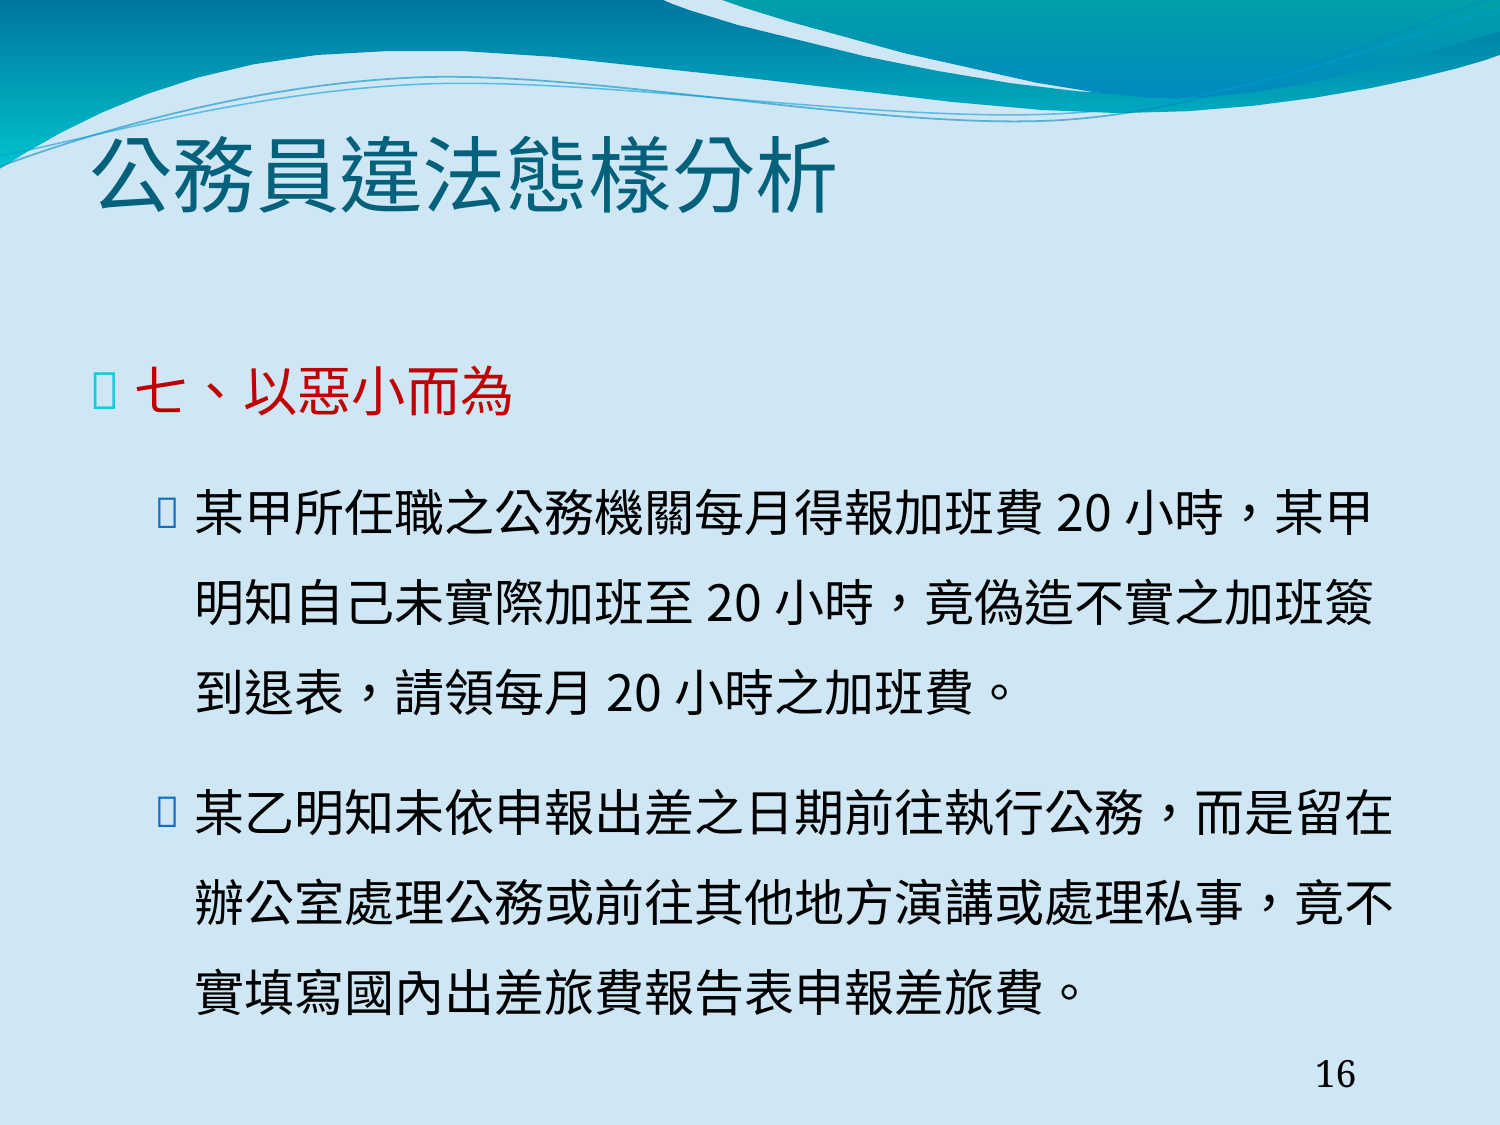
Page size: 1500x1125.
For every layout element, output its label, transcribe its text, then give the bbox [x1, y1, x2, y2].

slide_number <編號> [1299, 1042, 1425, 1103]
title 公務員違法態樣分析 [75, 115, 1425, 303]
list 七、以惡小而為 某甲所任職之公務機關每月得報加班費20小時，某甲明知自己未實際加班至20小時，竟偽造不實之加班簽到退表，請領每月20小時之加班費。 某乙明知未依申報出差之日期前往執行公務，而是留在辦公室處理公務或前往其他地方演講或處理私事，竟不實填寫國內出差旅費報告表申報差旅費。 [75, 317, 1425, 1038]
